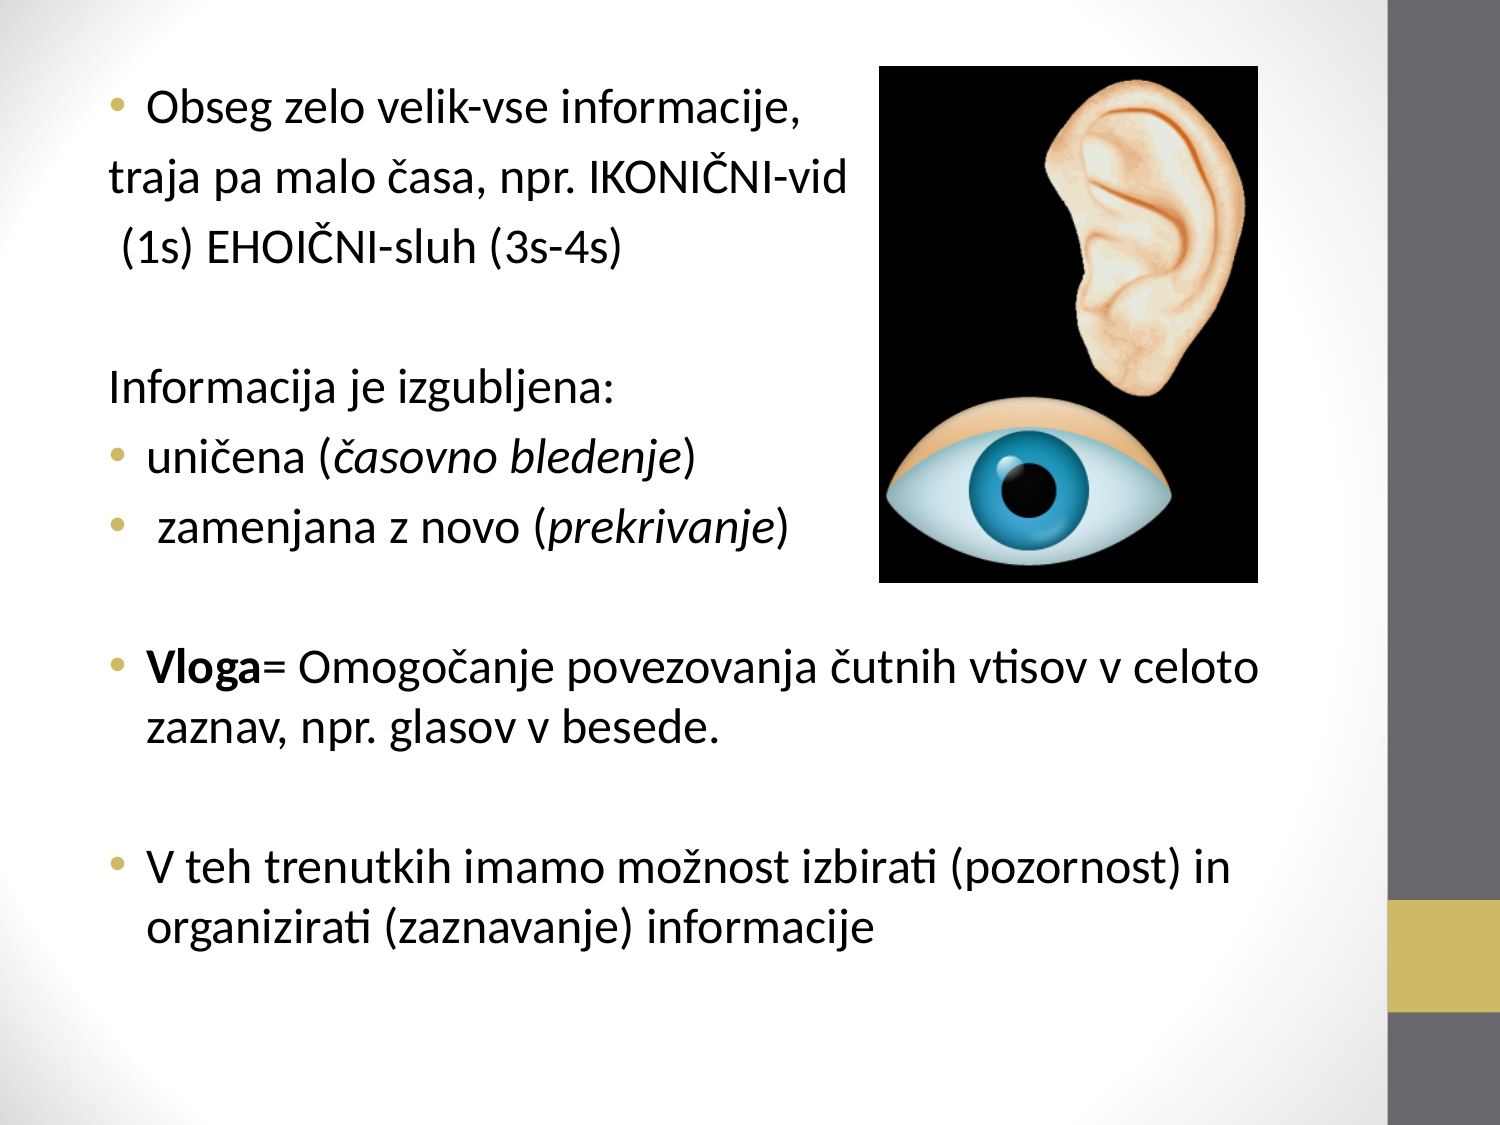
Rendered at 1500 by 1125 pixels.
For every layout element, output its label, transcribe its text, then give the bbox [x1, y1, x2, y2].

list Obseg zelo velik-vse informacije, traja pa malo časa, npr. IKONIČNI-vid (1s) EHOIČNI-sluh (3s-4s) Informacija je izgubljena: uničena (časovno bledenje) zamenjana z novo (prekrivanje) Vloga= Omogočanje povezovanja čutnih vtisov v celoto zaznav, npr. glasov v besede. V teh trenutkih imamo možnost izbirati (pozornost) in organizirati (zaznavanje) informacije [75, 66, 1325, 1050]
picture [0, 0, 1387, 1125]
